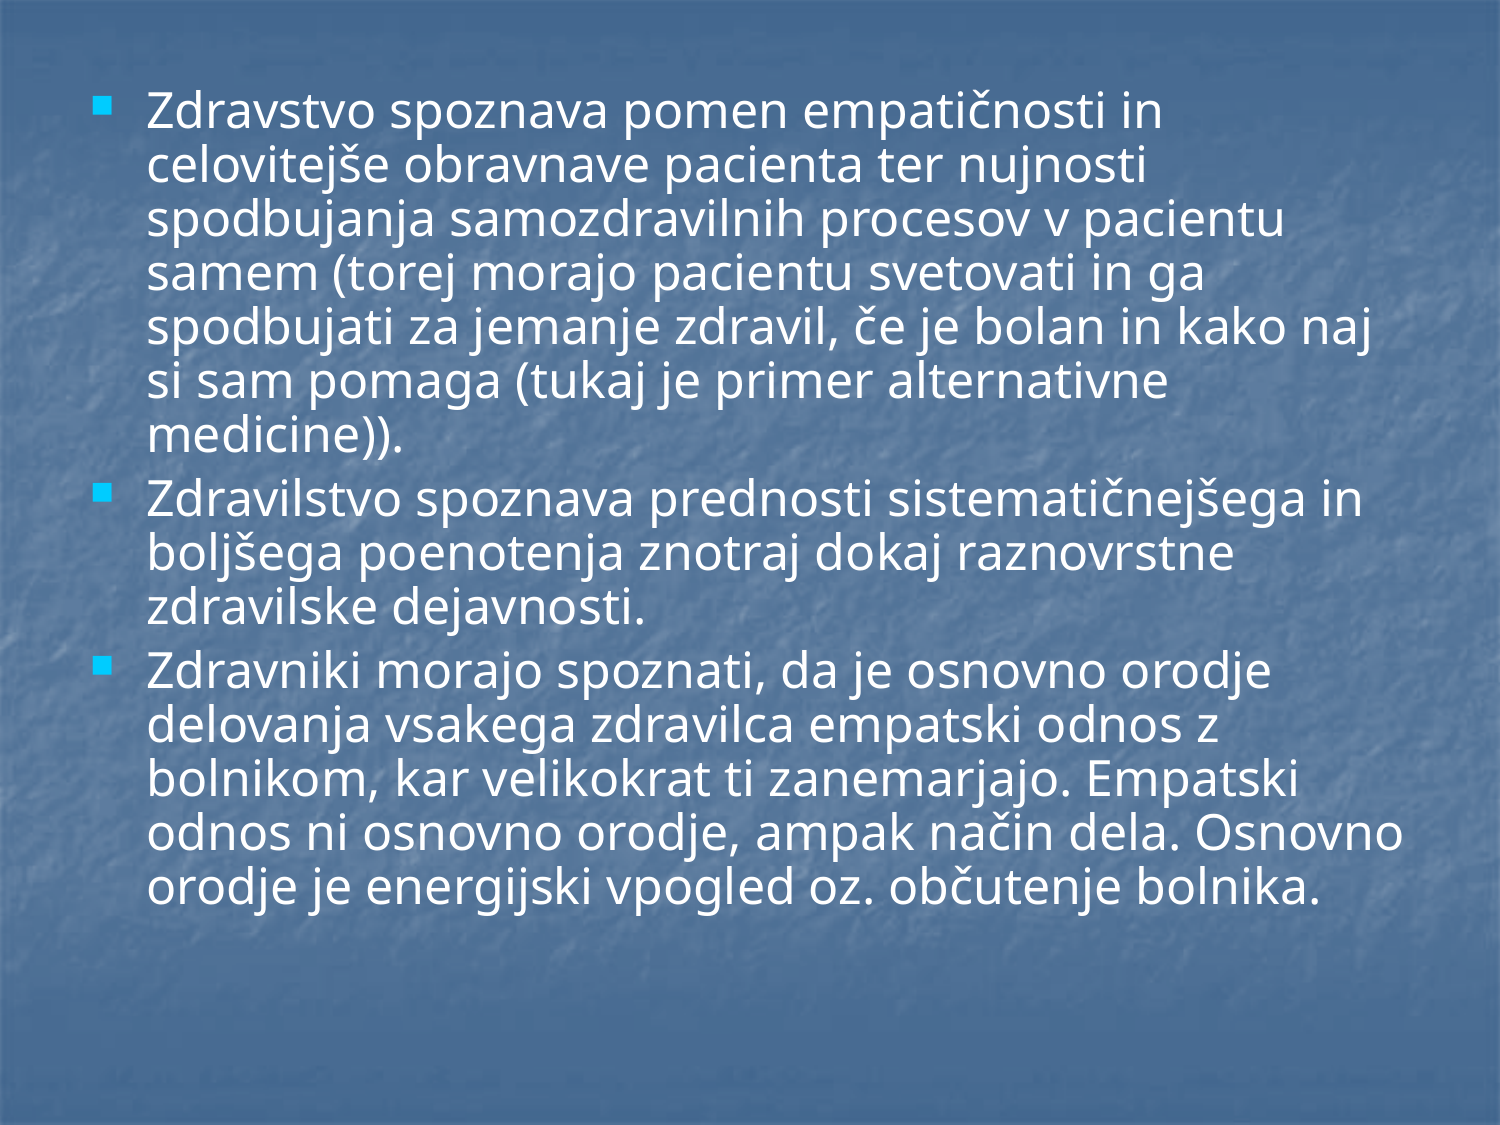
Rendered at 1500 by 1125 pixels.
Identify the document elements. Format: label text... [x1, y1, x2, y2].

picture [0, 0, 1500, 1125]
list Zdravstvo spoznava pomen empatičnosti in celovitejše obravnave pacienta ter nujnosti spodbujanja samozdravilnih procesov v pacientu samem (torej morajo pacientu svetovati in ga spodbujati za jemanje zdravil, če je bolan in kako naj si sam pomaga (tukaj je primer alternativne medicine)). Zdravilstvo spoznava prednosti sistematičnejšega in boljšega poenotenja znotraj dokaj raznovrstne zdravilske dejavnosti. Zdravniki morajo spoznati, da je osnovno orodje delovanja vsakega zdravilca empatski odnos z bolnikom, kar velikokrat ti zanemarjajo. Empatski odnos ni osnovno orodje, ampak način dela. Osnovno orodje je energijski vpogled oz. občutenje bolnika. [75, 78, 1425, 1000]
